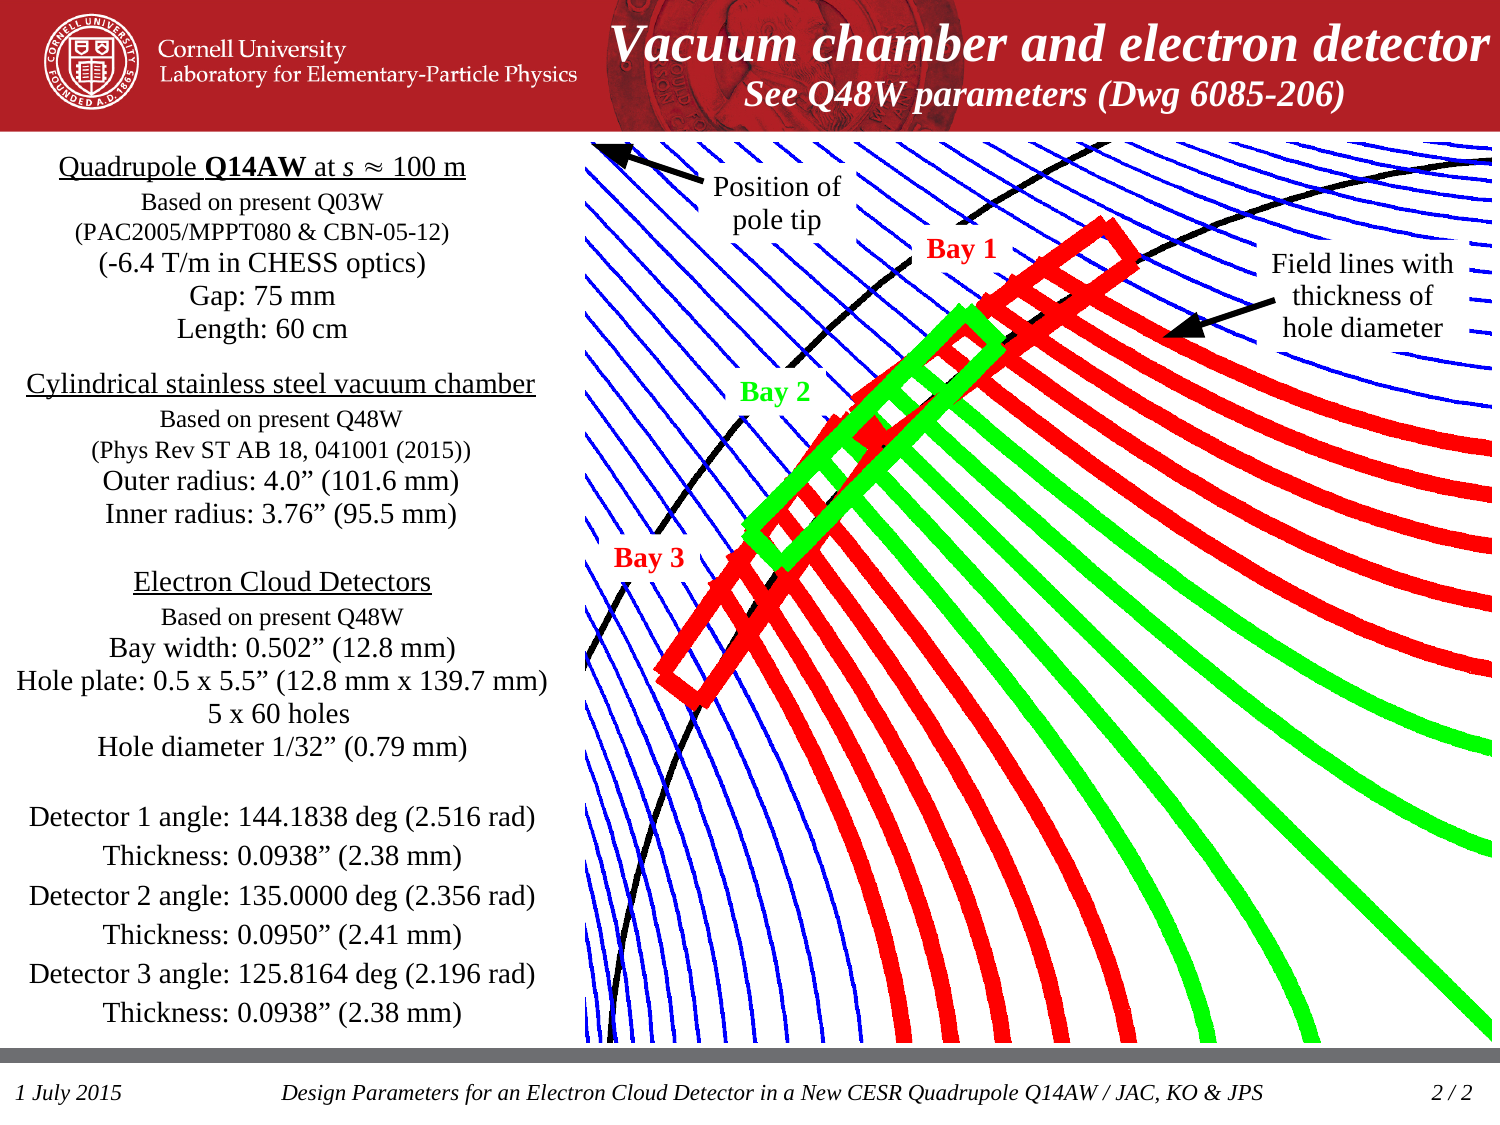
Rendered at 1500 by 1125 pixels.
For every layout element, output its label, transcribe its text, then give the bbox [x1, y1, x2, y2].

text_box Position of pole tip [698, 163, 857, 244]
text_box Electron Cloud Detectors Based on present Q48W Bay width: 0.502” (12.8 mm) Hole plate: 0.5 x 5.5” (12.8 mm x 139.7 mm) 5 x 60 holes Hole diameter 1/32” (0.79 mm) Detector 1 angle: 144.1838 deg (2.516 rad) Thickness: 0.0938” (2.38 mm) Detector 2 angle: 135.0000 deg (2.356 rad) Thickness: 0.0950” (2.41 mm) Detector 3 angle: 125.8164 deg (2.196 rad) Thickness: 0.0938” (2.38 mm) [1, 557, 564, 1068]
picture [0, 0, 1500, 132]
text_box Bay 3 [599, 534, 700, 582]
text_box Quadrupole Q14AW at s » 100 m Based on present Q03W (PAC2005/MPPT080 & CBN-05-12) (-6.4 T/m in CHESS optics) Gap: 75 mm Length: 60 cm [37, 142, 488, 356]
text_box Cylindrical stainless steel vacuum chamber Based on present Q48W (Phys Rev ST AB 18, 041001 (2015)) Outer radius: 4.0” (101.6 mm) Inner radius: 3.76” (95.5 mm) [0, 360, 563, 535]
text_box Field lines with thickness of hole diameter [1256, 239, 1470, 352]
text_box Bay 1 [911, 224, 1013, 273]
text_box Bay 2 [725, 367, 826, 416]
title Vacuum chamber and electron detector See Q48W parameters (Dwg 6085-206) [600, 7, 1500, 121]
picture [585, 142, 1492, 1043]
